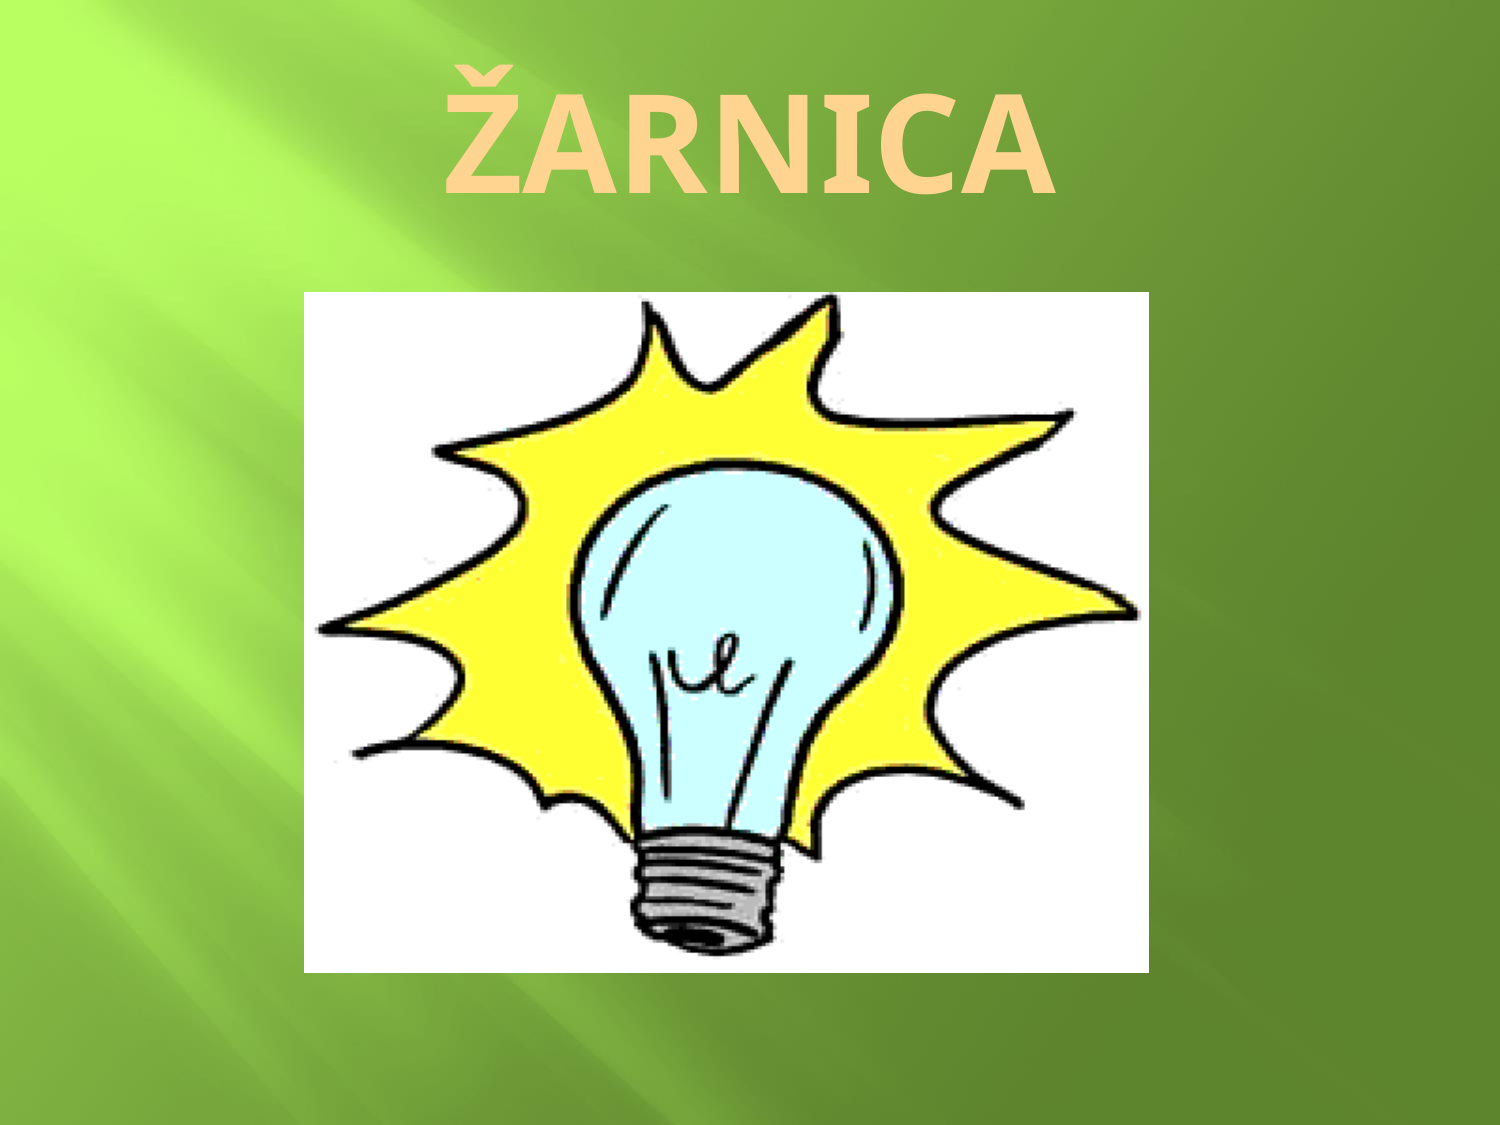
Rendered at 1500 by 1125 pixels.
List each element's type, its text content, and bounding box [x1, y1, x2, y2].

title ŽARNICA [75, 45, 1425, 233]
picture [0, 0, 1500, 1125]
